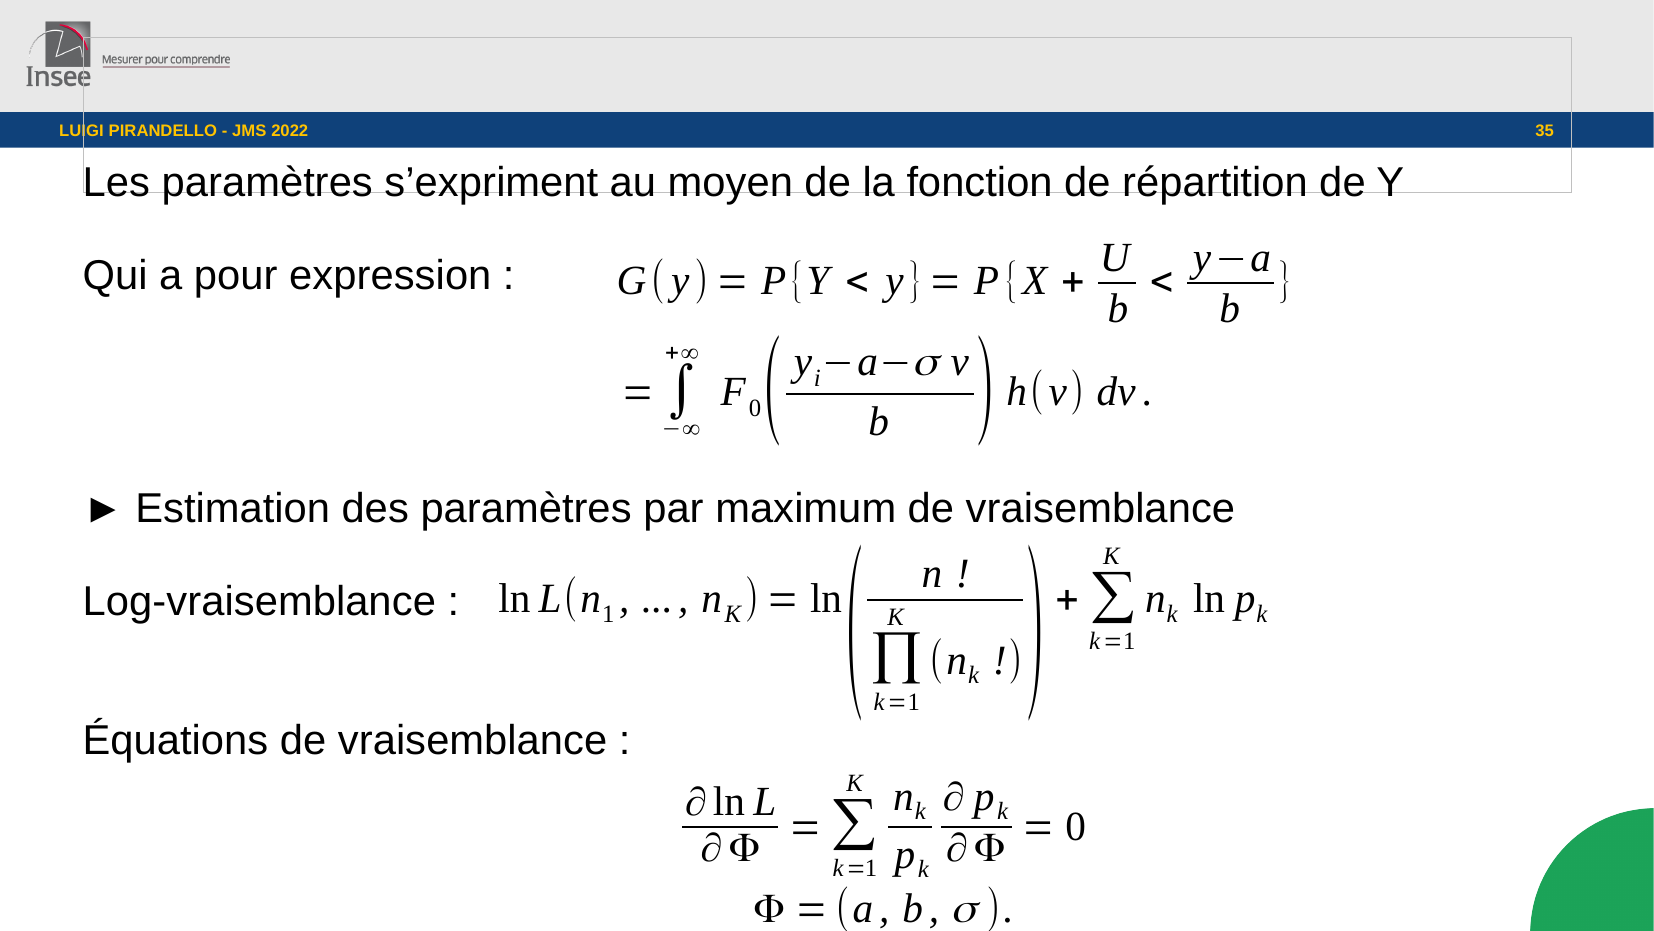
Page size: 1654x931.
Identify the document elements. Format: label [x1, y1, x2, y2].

picture [23, 0, 230, 89]
picture [1530, 808, 1654, 931]
picture [84, 38, 230, 89]
chart [610, 233, 1300, 449]
chart [490, 542, 1276, 724]
chart [674, 769, 1093, 931]
